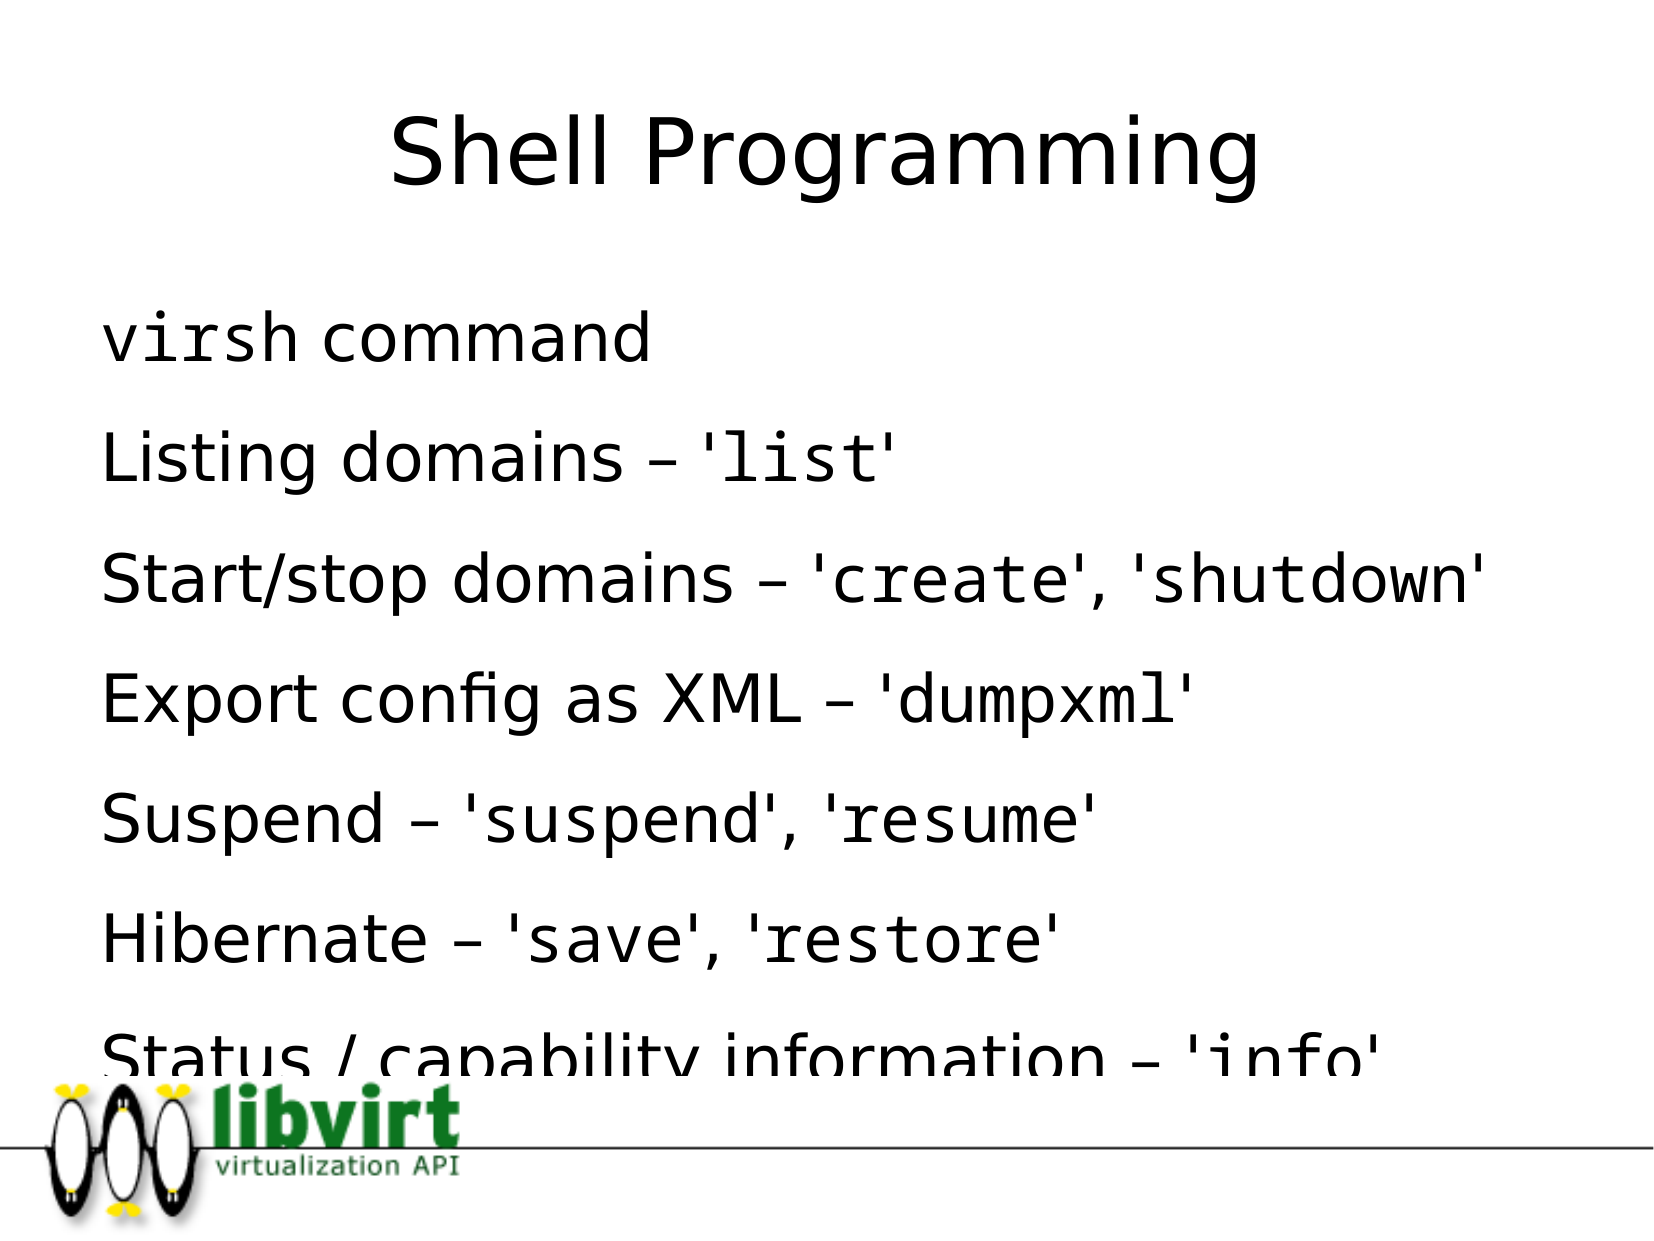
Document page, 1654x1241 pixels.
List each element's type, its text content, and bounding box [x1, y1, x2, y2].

list virsh command Listing domains – 'list' Start/stop domains – 'create', 'shutdown' Export config as XML – 'dumpxml' Suspend – 'suspend', 'resume' Hibernate – 'save', 'restore' Status / capability information – 'info' [82, 290, 1571, 1076]
title Shell Programming [82, 49, 1571, 257]
picture [0, 1076, 1654, 1241]
